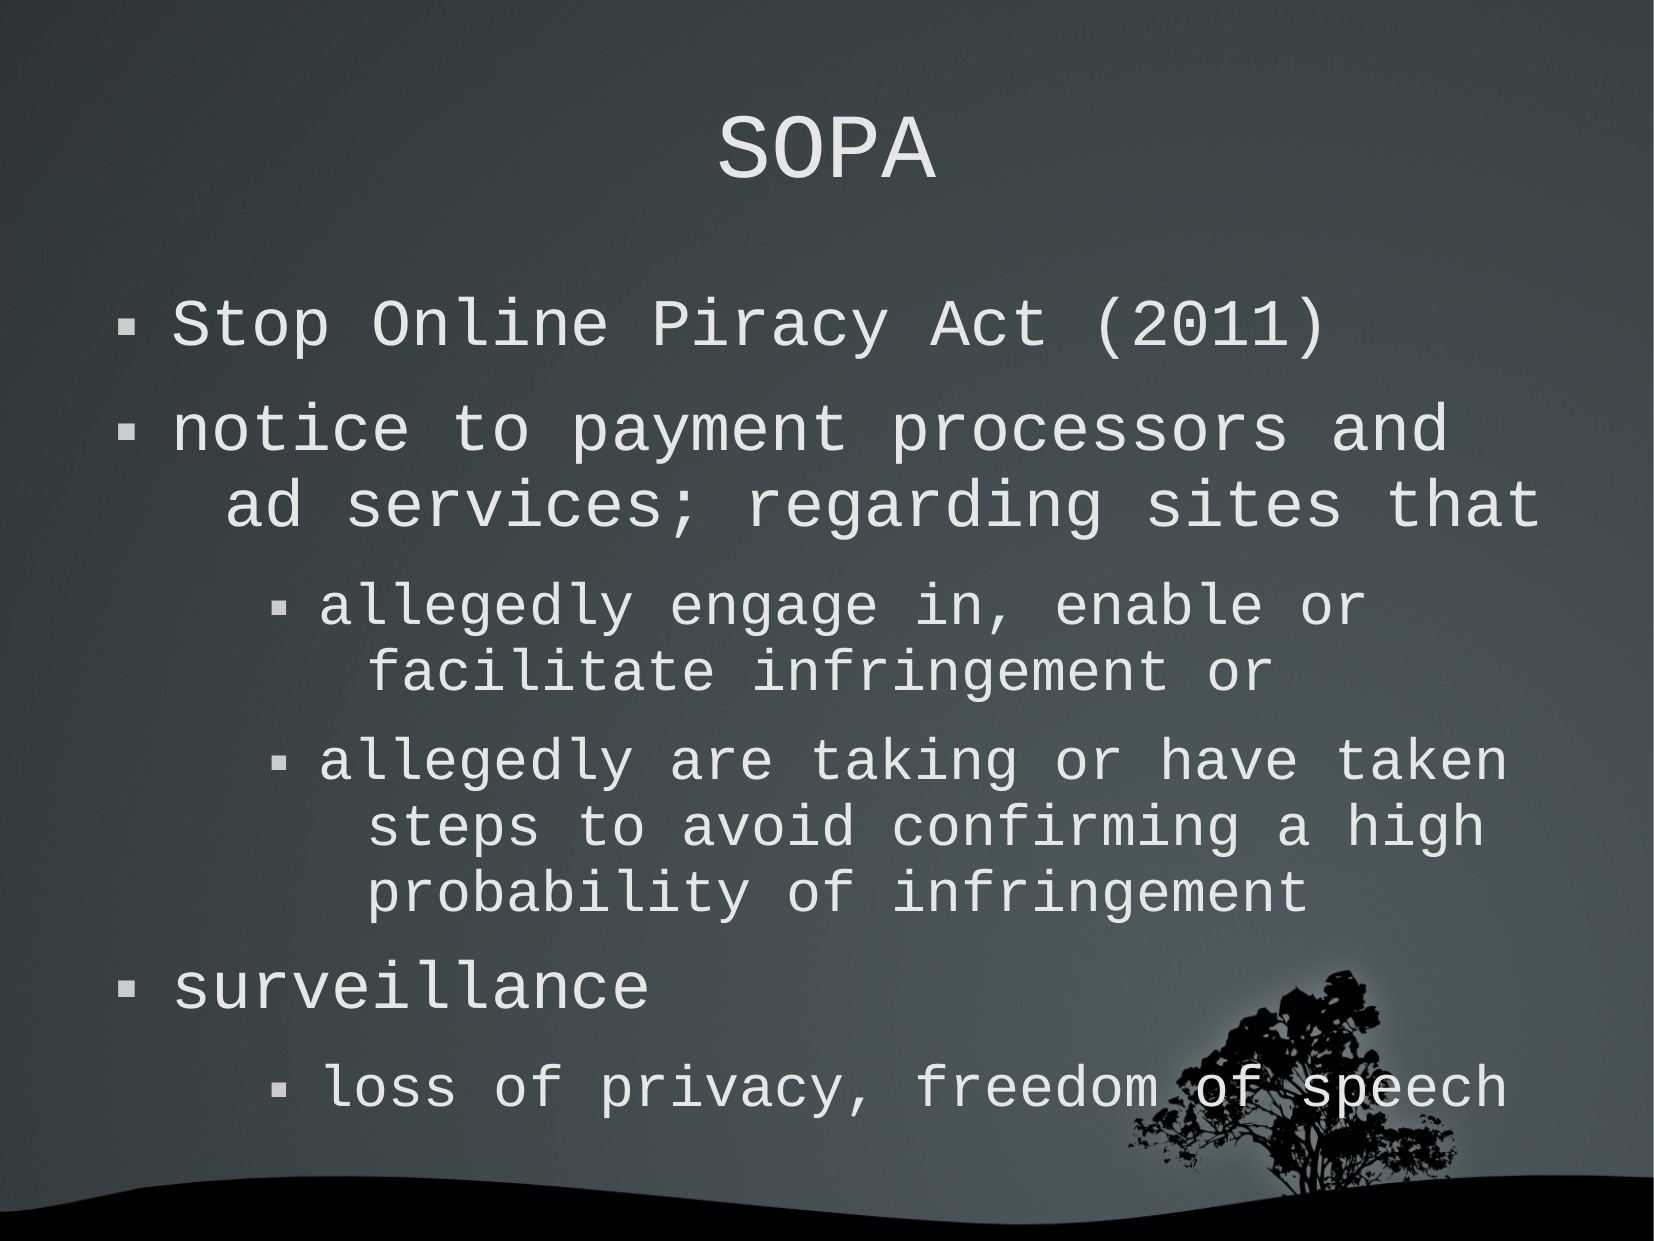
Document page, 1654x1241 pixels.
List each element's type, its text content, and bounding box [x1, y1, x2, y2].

picture [0, 0, 1654, 1241]
list Stop Online Piracy Act (2011) notice to payment processors and ad services; regarding sites that allegedly engage in, enable or facilitate infringement or allegedly are taking or have taken steps to avoid confirming a high probability of infringement surveillance loss of privacy, freedom of speech [82, 290, 1571, 1125]
title SOPA [82, 49, 1571, 257]
